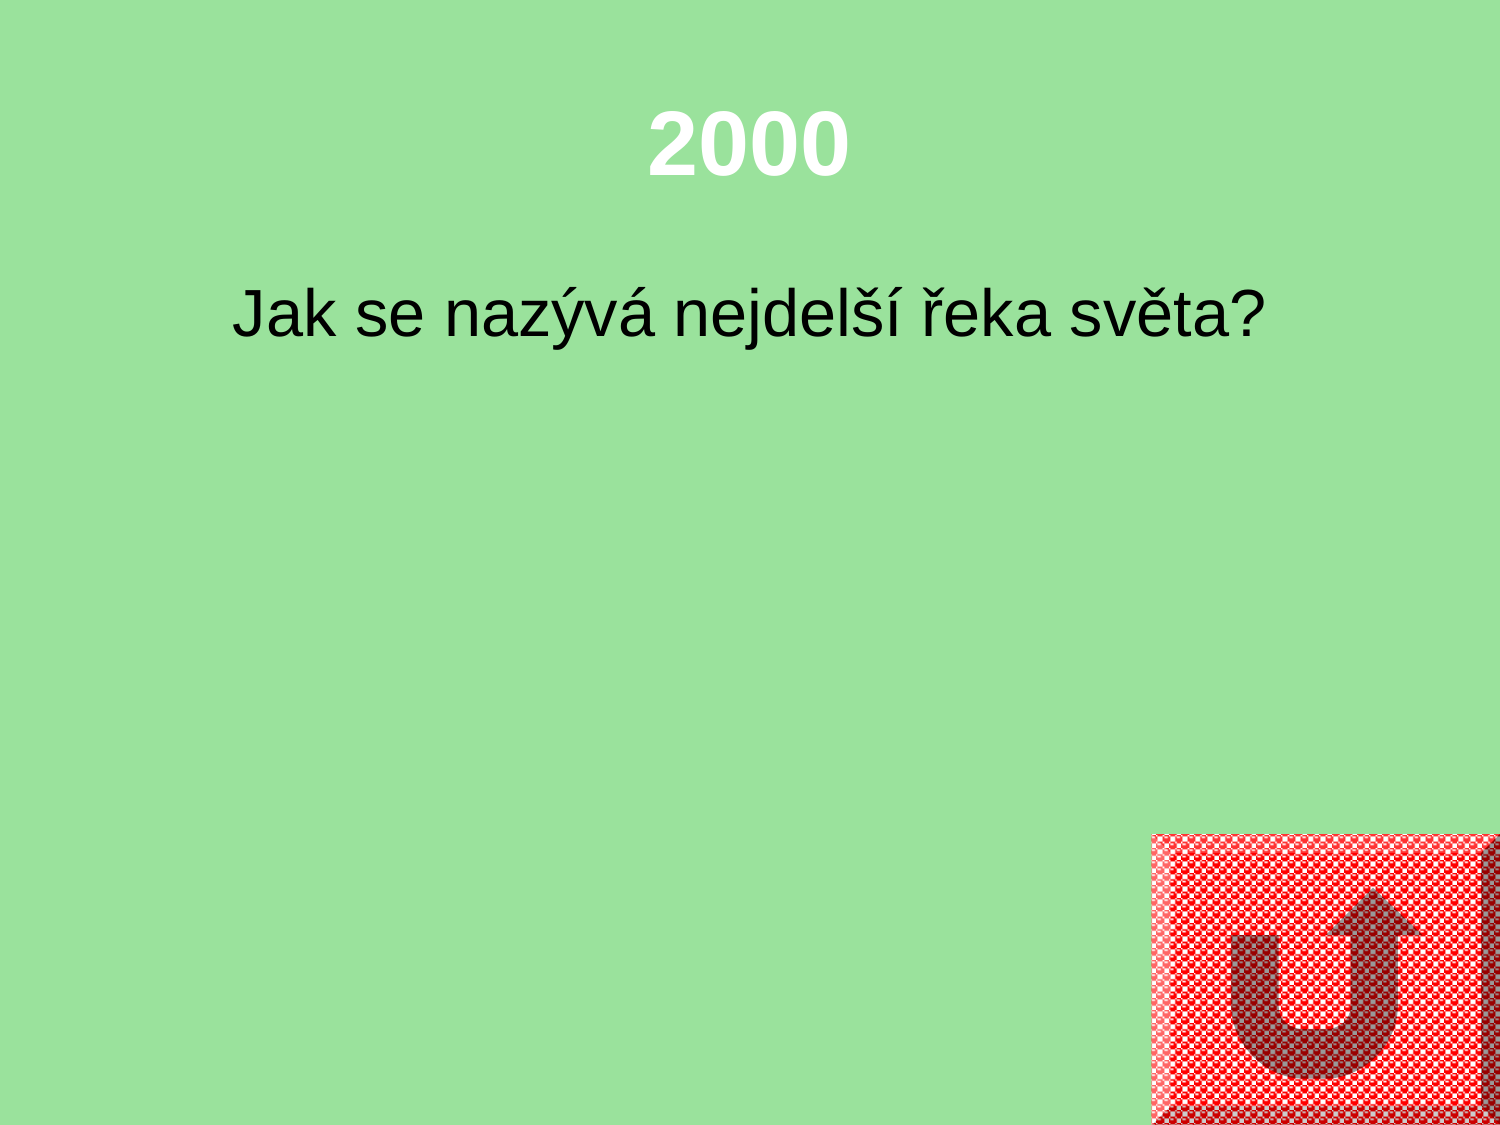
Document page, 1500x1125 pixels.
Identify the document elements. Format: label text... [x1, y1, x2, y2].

list Jak se nazývá nejdelší řeka světa? [75, 262, 1426, 1006]
title 2000 [75, 45, 1426, 233]
text_box [1153, 834, 1500, 1125]
